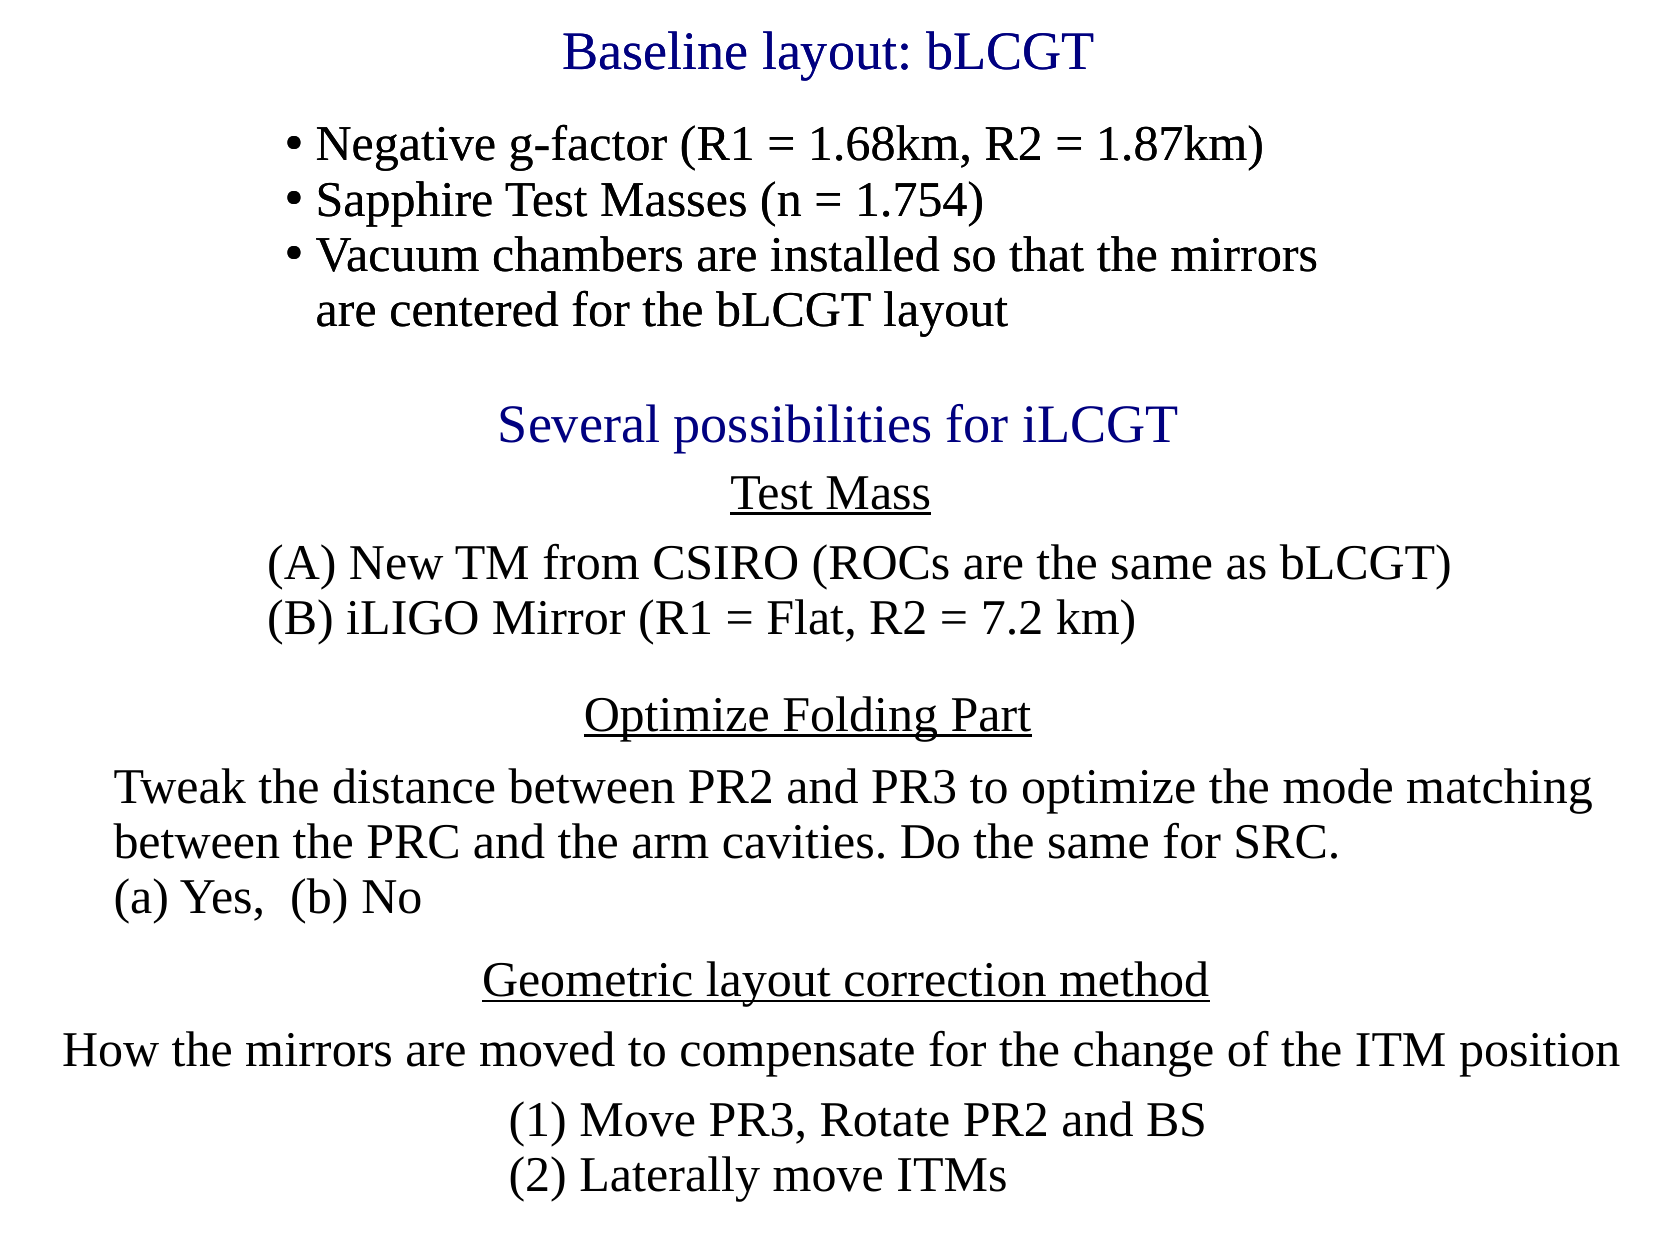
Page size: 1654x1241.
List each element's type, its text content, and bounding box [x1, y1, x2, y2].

text_box How the mirrors are moved to compensate for the change of the ITM position [47, 1014, 1631, 1090]
text_box Tweak the distance between PR2 and PR3 to optimize the mode matching between the PRC and the arm cavities. Do the same for SRC. (a) Yes, (b) No [98, 751, 1617, 948]
text_box Negative g-factor (R1 = 1.68km, R2 = 1.87km) Sapphire Test Masses (n = 1.754) Vacuum chambers are installed so that the mirrors are centered for the bLCGT layout [270, 108, 1337, 366]
text_box Test Mass [715, 457, 946, 533]
text_box (A) New TM from CSIRO (ROCs are the same as bLCGT) (B) iLIGO Mirror (R1 = Flat, R2 = 7.2 km) [252, 527, 1462, 664]
text_box (1) Move PR3, Rotate PR2 and BS (2) Laterally move ITMs [493, 1090, 1219, 1221]
text_box Geometric layout correction method [467, 944, 1225, 1014]
text_box Several possibilities for iLCGT [483, 387, 1190, 468]
text_box Baseline layout: bLCGT [547, 13, 1107, 94]
text_box Optimize Folding Part [569, 679, 1047, 755]
